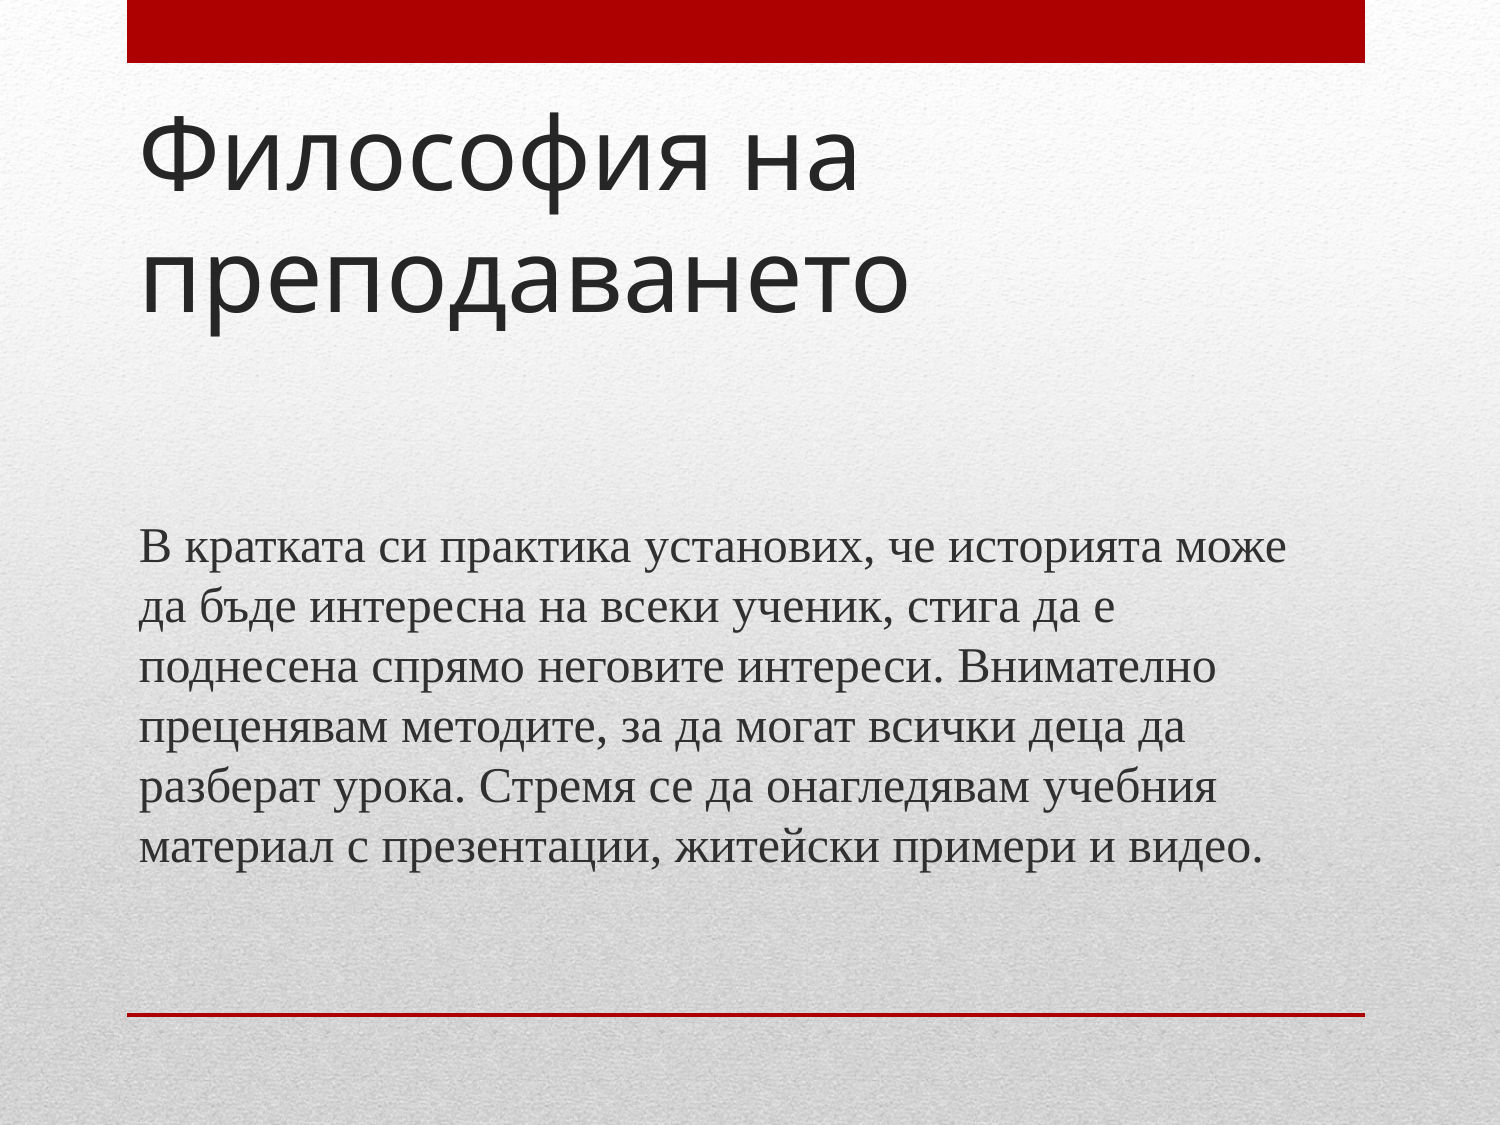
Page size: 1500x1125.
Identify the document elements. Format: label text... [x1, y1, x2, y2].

title Философия на преподаването [123, 78, 1237, 341]
list В кратката си практика установих, че историята може да бъде интересна на всеки ученик, стига да е поднесена спрямо неговите интереси. Внимателно преценявам методите, за да могат всички деца да разберат урока. Стремя се да онагледявам учебния материал с презентации, житейски примери и видео. [123, 373, 1362, 1012]
